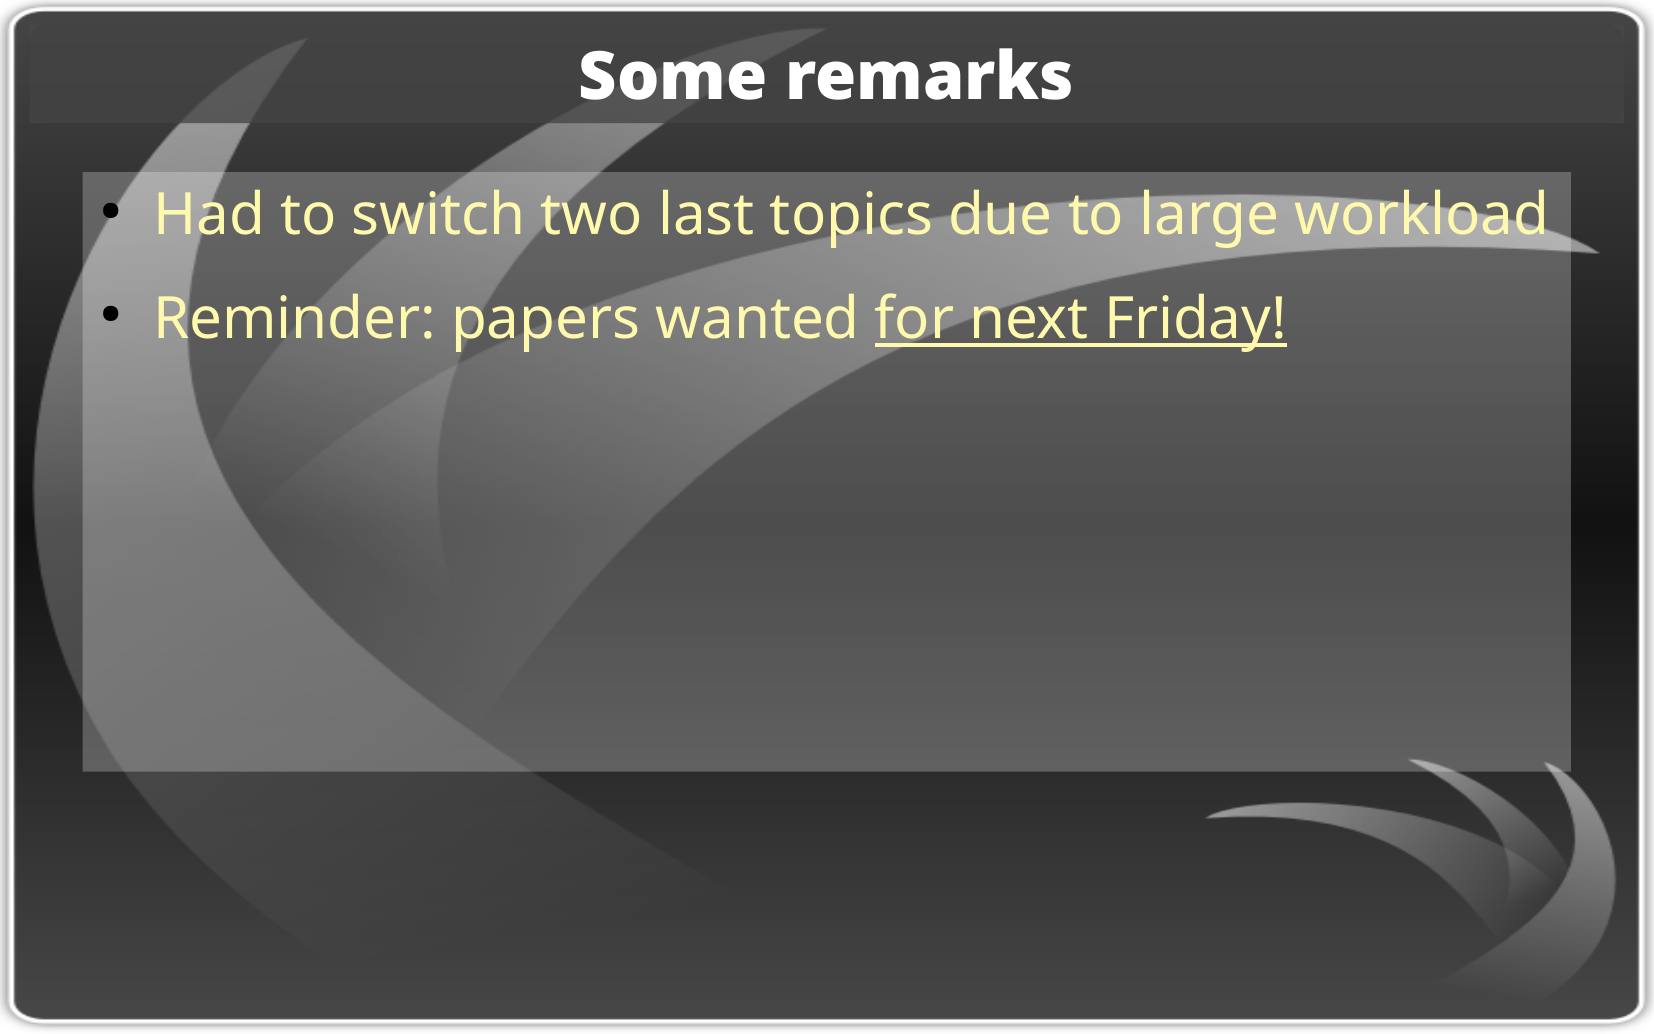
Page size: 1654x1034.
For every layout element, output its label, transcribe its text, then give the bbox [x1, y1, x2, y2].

picture [0, 0, 1654, 1034]
title Some remarks [29, 24, 1625, 124]
list Had to switch two last topics due to large workload Reminder: papers wanted for next Friday! [82, 172, 1571, 772]
